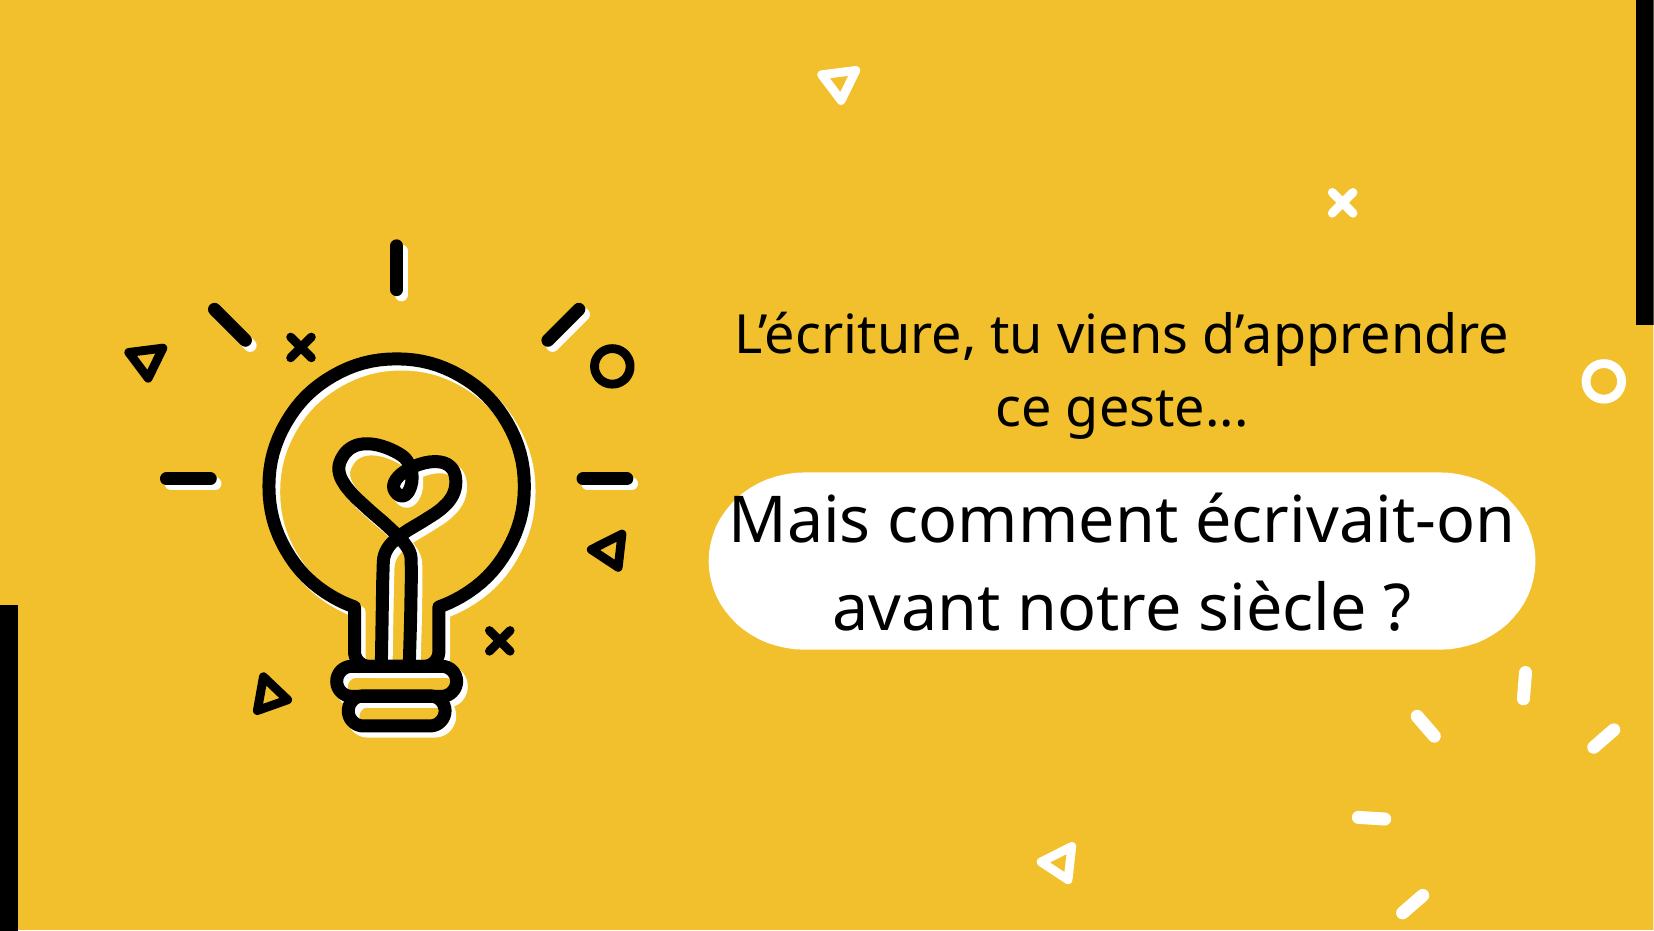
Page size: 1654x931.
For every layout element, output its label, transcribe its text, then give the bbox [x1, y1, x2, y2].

subtitle Mais comment écrivait-on avant notre siècle ? [708, 472, 1536, 650]
title L’écriture, tu viens d’apprendre ce geste... [708, 295, 1536, 443]
